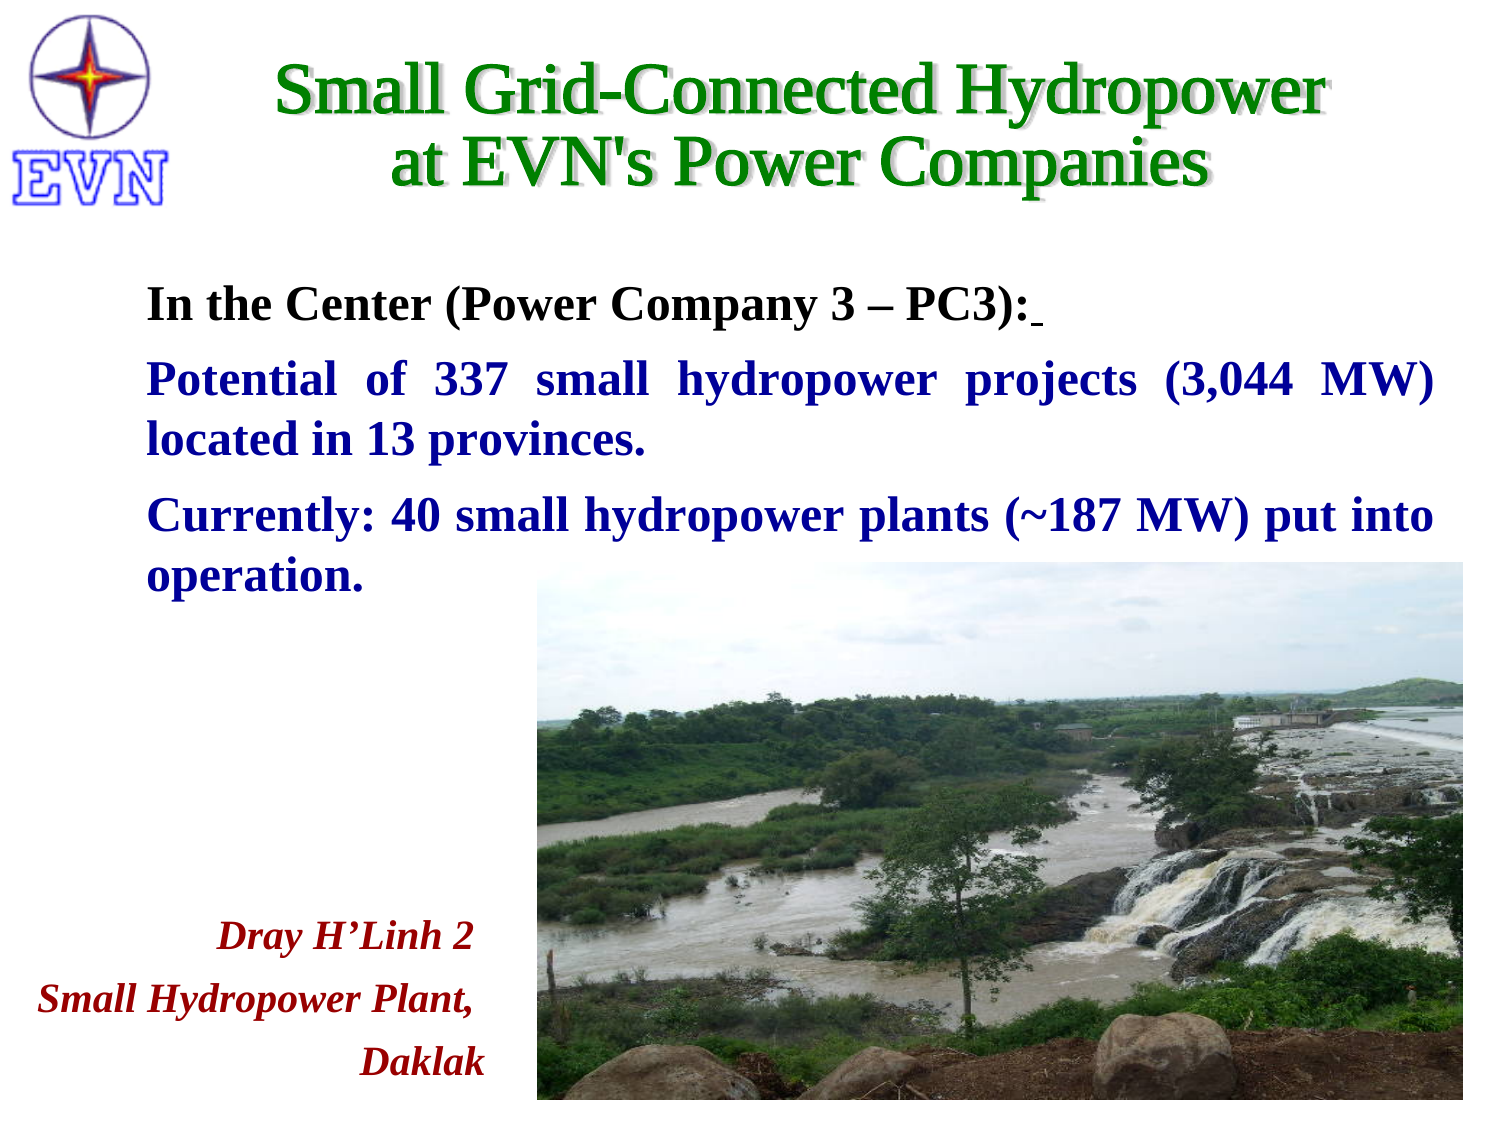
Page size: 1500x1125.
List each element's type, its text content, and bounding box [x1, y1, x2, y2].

text_box Small Grid-Connected Hydropower at EVN's Power Companies [1047, 62, 1081, 114]
text_box Small Grid-Connected Hydropower at EVN's Power Companies [674, 137, 711, 185]
text_box Small Grid-Connected Hydropower at EVN's Power Companies [561, 137, 611, 185]
text_box Small Grid-Connected Hydropower at EVN's Power Companies [1108, 78, 1141, 114]
text_box Small Grid-Connected Hydropower at EVN's Power Companies [957, 65, 1006, 113]
text_box Small Grid-Connected Hydropower at EVN's Power Companies [315, 78, 371, 113]
text_box Small Grid-Connected Hydropower at EVN's Power Companies [1216, 79, 1270, 114]
text_box Small Grid-Connected Hydropower at EVN's Power Companies [1144, 78, 1177, 128]
text_box Small Grid-Connected Hydropower at EVN's Power Companies [902, 62, 936, 114]
text_box Small Grid-Connected Hydropower at EVN's Power Companies [466, 64, 515, 114]
text_box Small Grid-Connected Hydropower at EVN's Power Companies [716, 150, 748, 186]
text_box Small Grid-Connected Hydropower at EVN's Power Companies [1009, 79, 1045, 129]
text_box Small Grid-Connected Hydropower at EVN's Power Companies [507, 137, 559, 186]
text_box Small Grid-Connected Hydropower at EVN's Power Companies [966, 150, 1021, 185]
text_box Dray H’Linh 2 Small Hydropower Plant, Daklak [0, 900, 501, 1092]
text_box Small Grid-Connected Hydropower at EVN's Power Companies [563, 62, 598, 114]
text_box Small Grid-Connected Hydropower at EVN's Power Companies [625, 64, 668, 114]
text_box Small Grid-Connected Hydropower at EVN's Power Companies [1022, 150, 1056, 200]
picture [537, 562, 1463, 1100]
text_box Small Grid-Connected Hydropower at EVN's Power Companies [1092, 150, 1127, 185]
text_box Small Grid-Connected Hydropower at EVN's Power Companies [930, 150, 962, 186]
text_box Small Grid-Connected Hydropower at EVN's Power Companies [278, 64, 310, 114]
text_box Small Grid-Connected Hydropower at EVN's Power Companies [709, 78, 744, 113]
picture [0, 0, 179, 223]
text_box In the Center (Power Company 3 – PC3): Potential of 337 small hydropower projects (3,044 MW) located in 13 provinces. Currently: 40 small hydropower plants (~187 MW) put into operation. [74, 262, 1450, 610]
text_box Small Grid-Connected Hydropower at EVN's Power Companies [1182, 78, 1214, 114]
text_box Small Grid-Connected Hydropower at EVN's Power Companies [881, 136, 924, 186]
text_box Small Grid-Connected Hydropower at EVN's Power Companies [750, 151, 804, 186]
text_box Small Grid-Connected Hydropower at EVN's Power Companies [674, 78, 706, 114]
text_box Small Grid-Connected Hydropower at EVN's Power Companies [746, 78, 781, 113]
text_box Small Grid-Connected Hydropower at EVN's Power Companies [463, 137, 503, 185]
